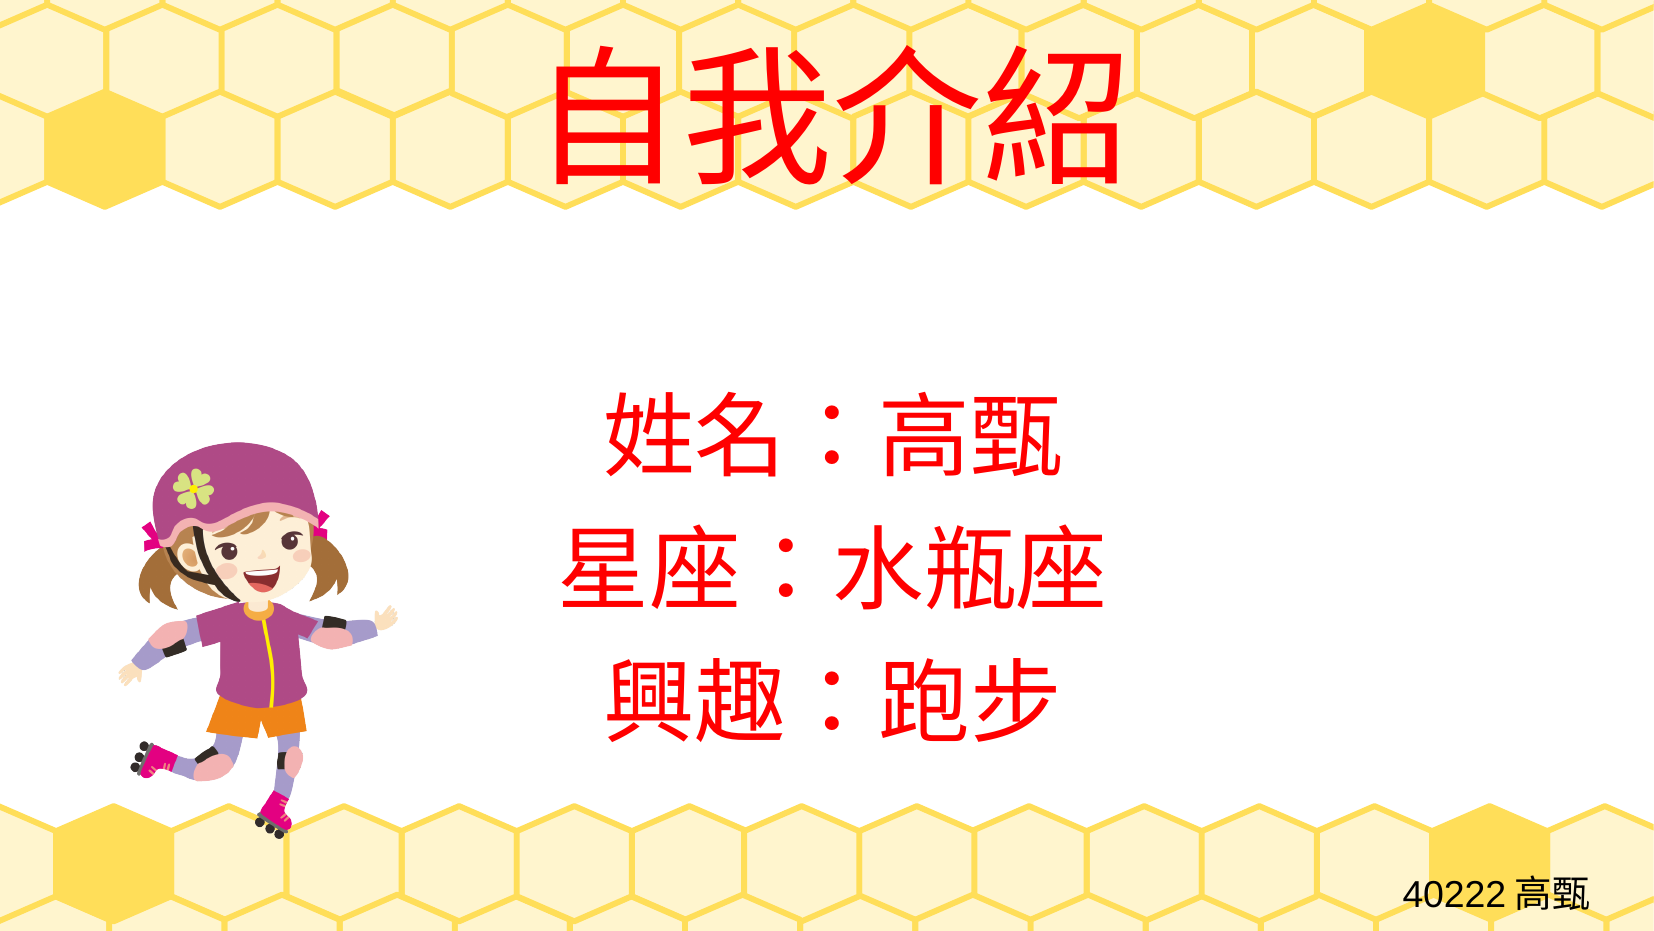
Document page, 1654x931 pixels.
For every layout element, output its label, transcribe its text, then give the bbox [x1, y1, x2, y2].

title 自我介紹 [88, 29, 1577, 185]
picture [118, 442, 398, 839]
text_box 40222高甄 [1387, 856, 1625, 921]
subtitle 姓名：高甄 星座：水瓶座 興趣：跑步 [88, 354, 1577, 697]
